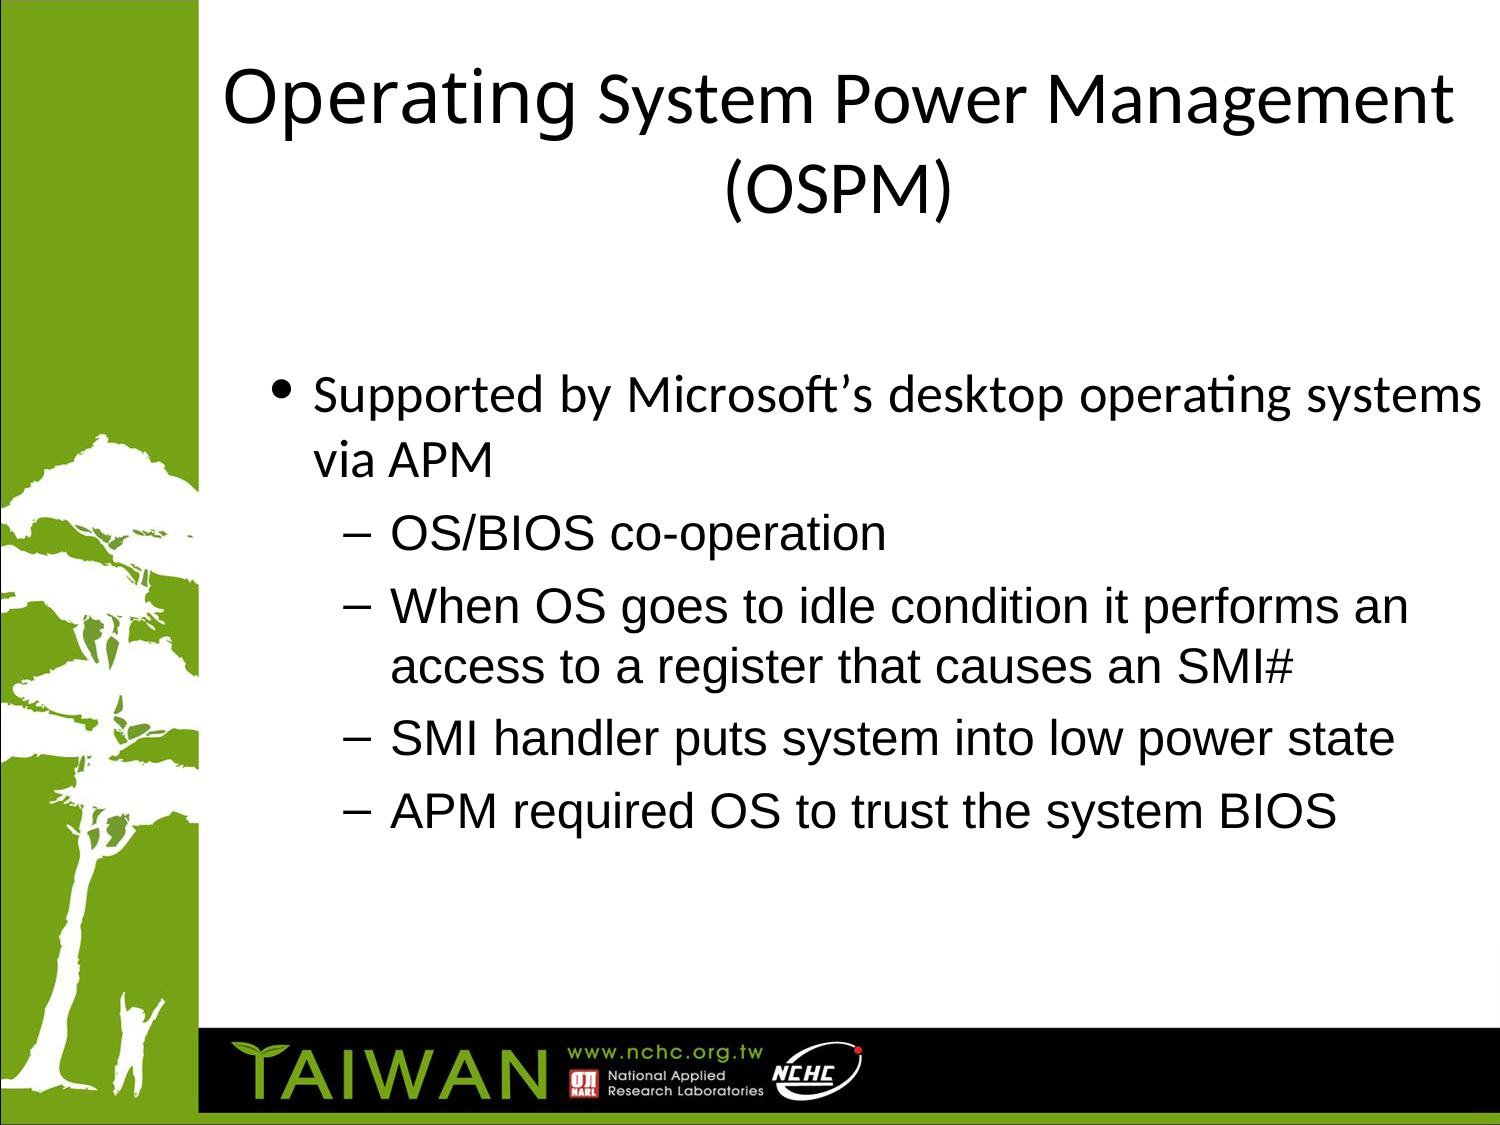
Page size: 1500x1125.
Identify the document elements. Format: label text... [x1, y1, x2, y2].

list Supported by Microsoft’s desktop operating systems via APM OS/BIOS co-operation When OS goes to idle condition it performs an access to a register that causes an SMI# SMI handler puts system into low power state APM required OS to trust the system BIOS [253, 350, 1500, 1004]
title Operating System Power Management (OSPM) [201, 40, 1477, 237]
picture [0, 0, 1500, 1125]
